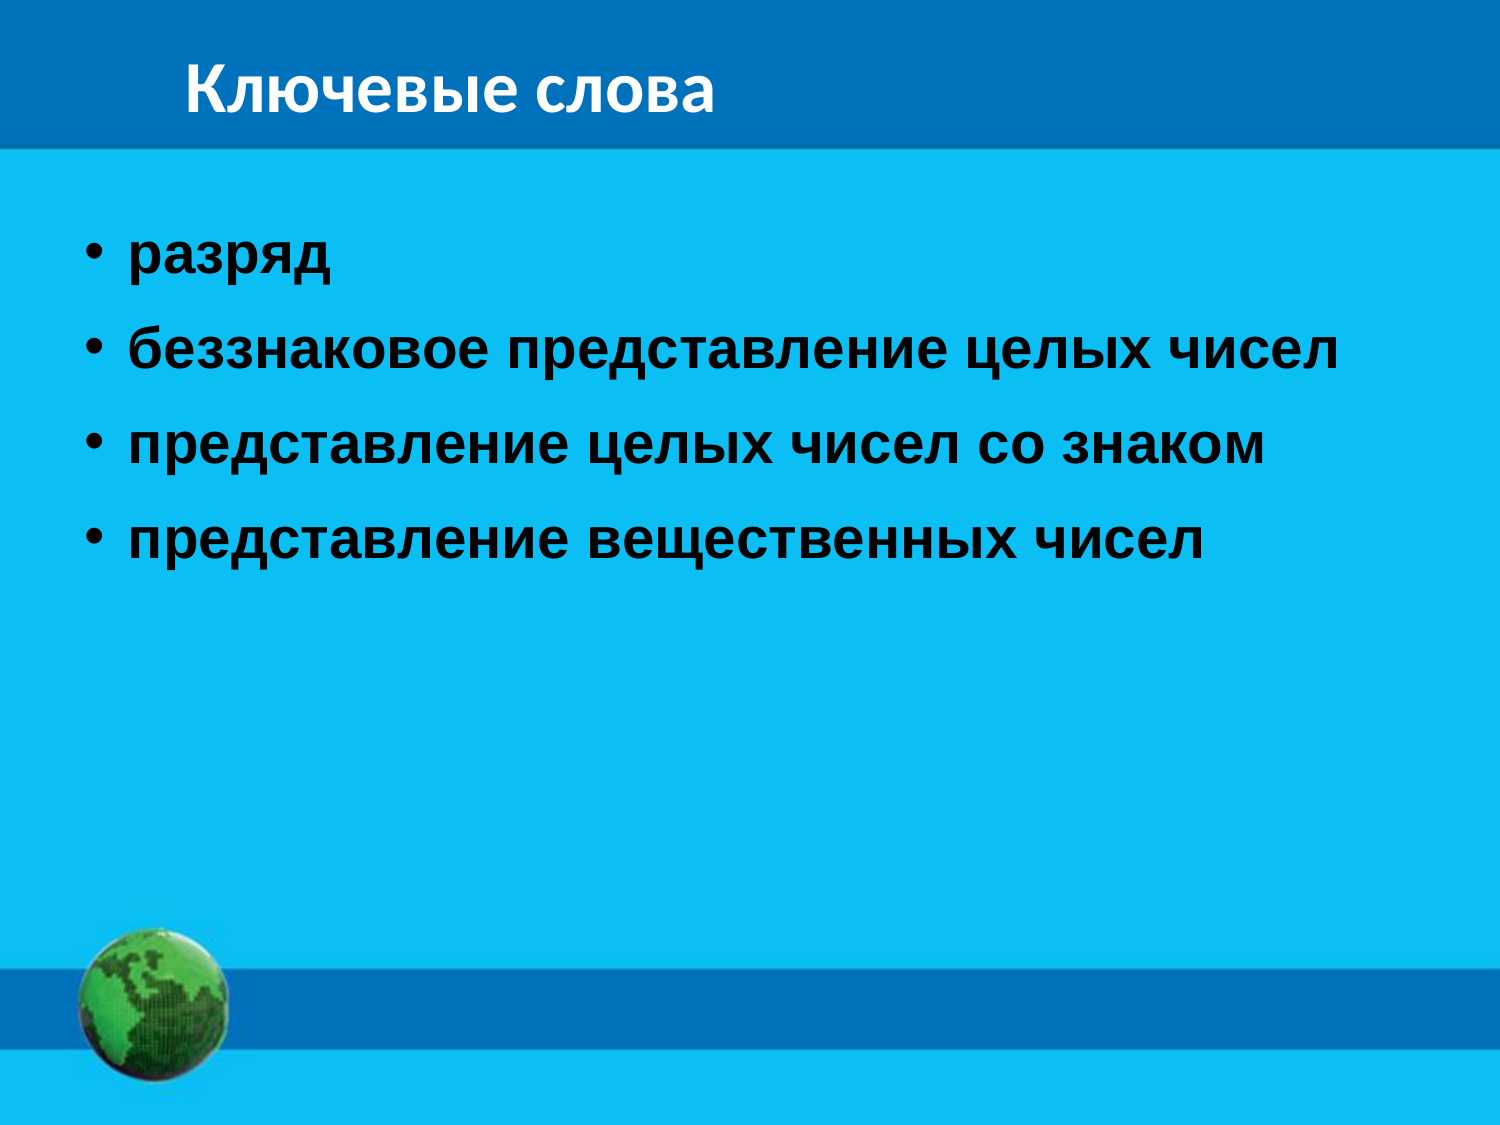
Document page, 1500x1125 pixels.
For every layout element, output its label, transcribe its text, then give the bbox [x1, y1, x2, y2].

text_box разряд беззнаковое представление целых чисел представление целых чисел со знаком представление вещественных чисел [53, 207, 1426, 823]
picture [0, 926, 1500, 1086]
text_box Ключевые слова [171, 30, 1425, 135]
picture [0, 0, 1500, 146]
